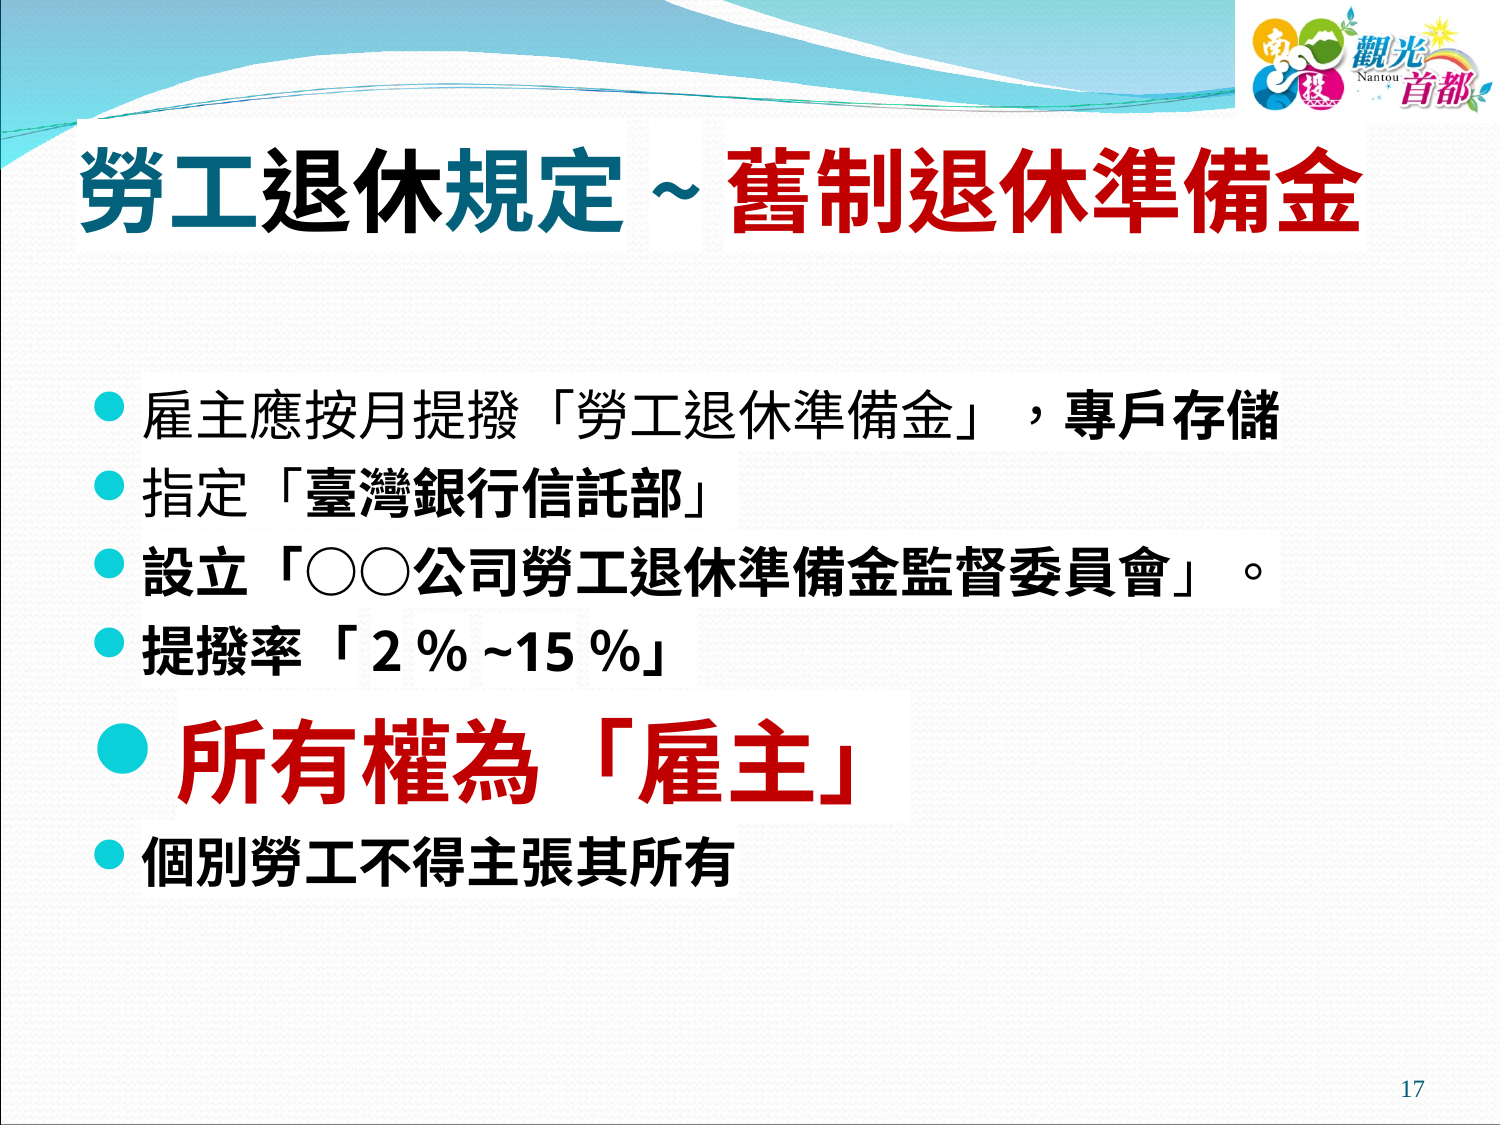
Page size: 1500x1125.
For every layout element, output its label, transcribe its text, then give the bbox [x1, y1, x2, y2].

title 勞工退休規定~舊制退休準備金 [76, 113, 1427, 244]
text_box <編號> [1299, 1042, 1426, 1103]
picture [0, 0, 1500, 1125]
list 雇主應按月提撥「勞工退休準備金」，專戶存儲 指定「臺灣銀行信託部」 設立「○○公司勞工退休準備金監督委員會」。 提撥率「2％~15％」 所有權為「雇主」 個別勞工不得主張其所有 [75, 373, 1500, 922]
